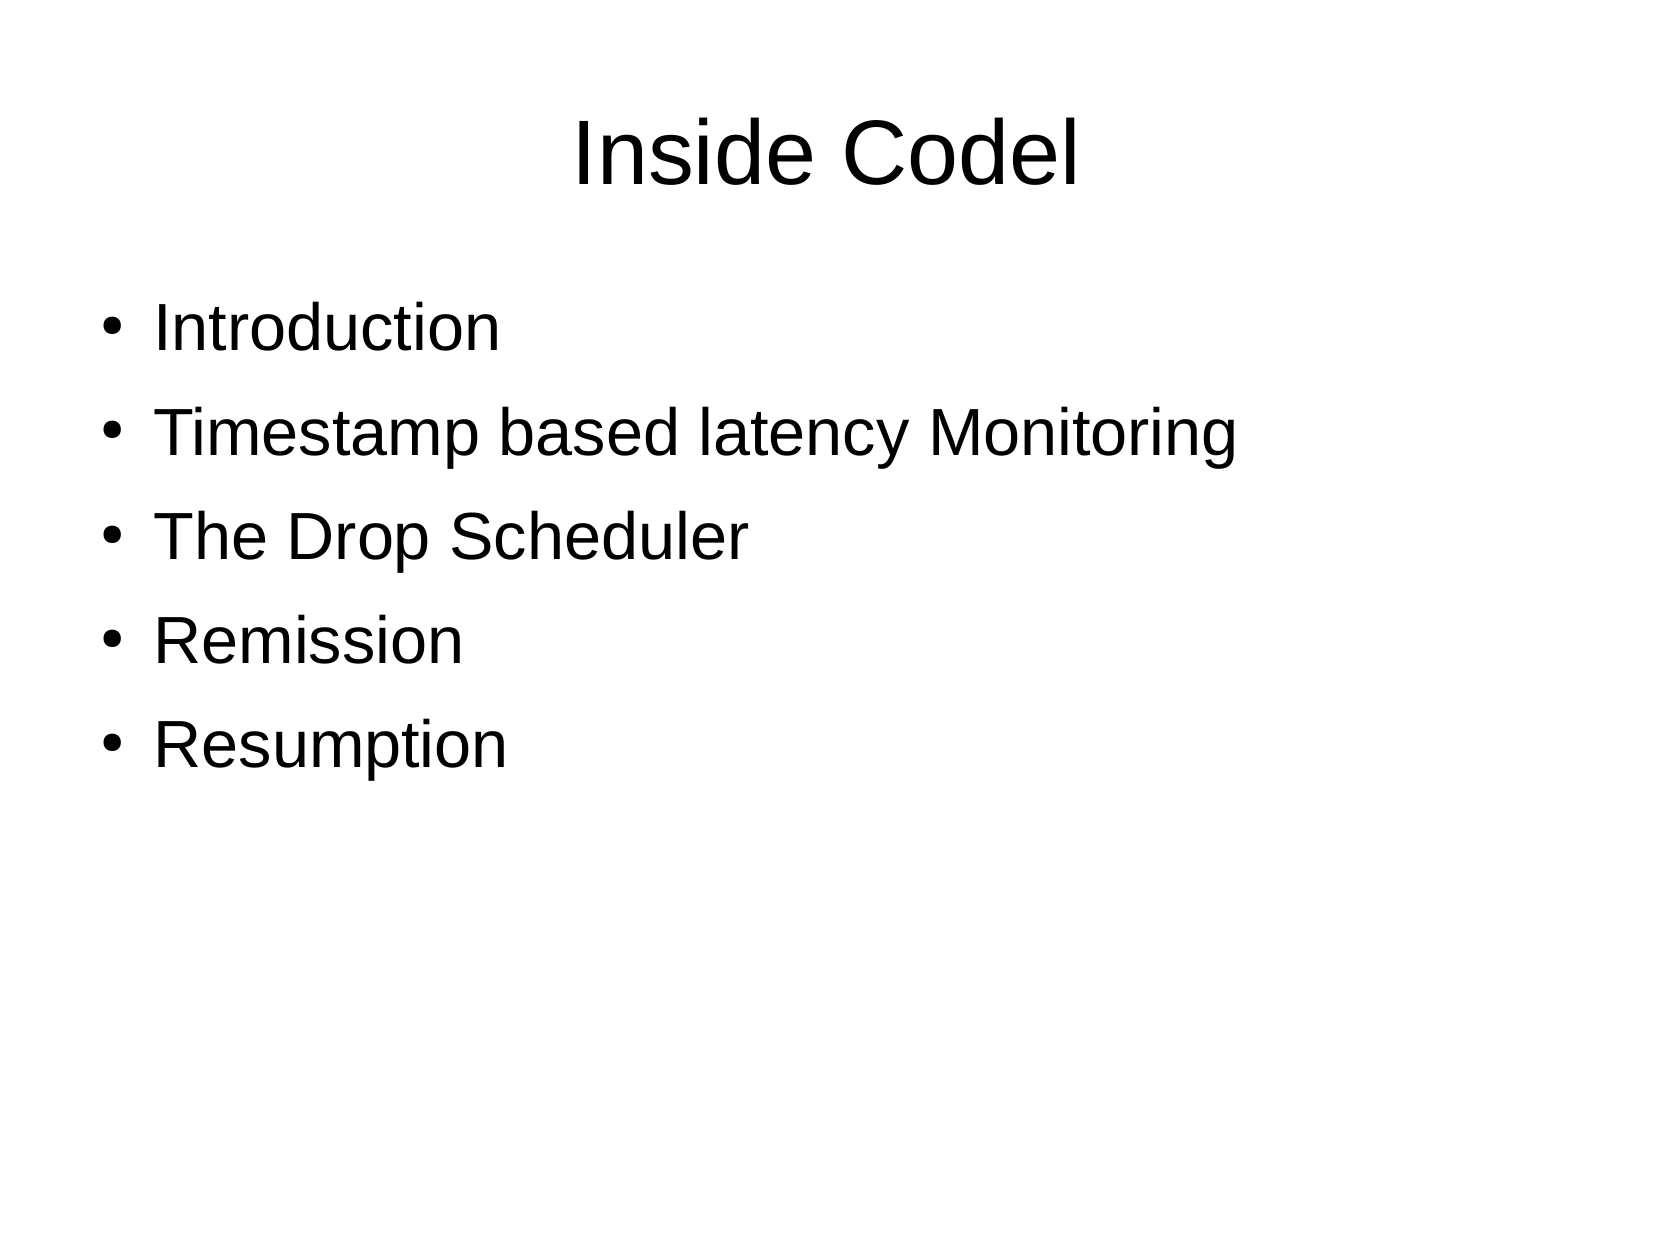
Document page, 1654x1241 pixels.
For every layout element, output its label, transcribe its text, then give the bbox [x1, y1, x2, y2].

title Inside Codel [82, 49, 1571, 257]
list Introduction Timestamp based latency Monitoring The Drop Scheduler Remission Resumption [82, 290, 1538, 1010]
